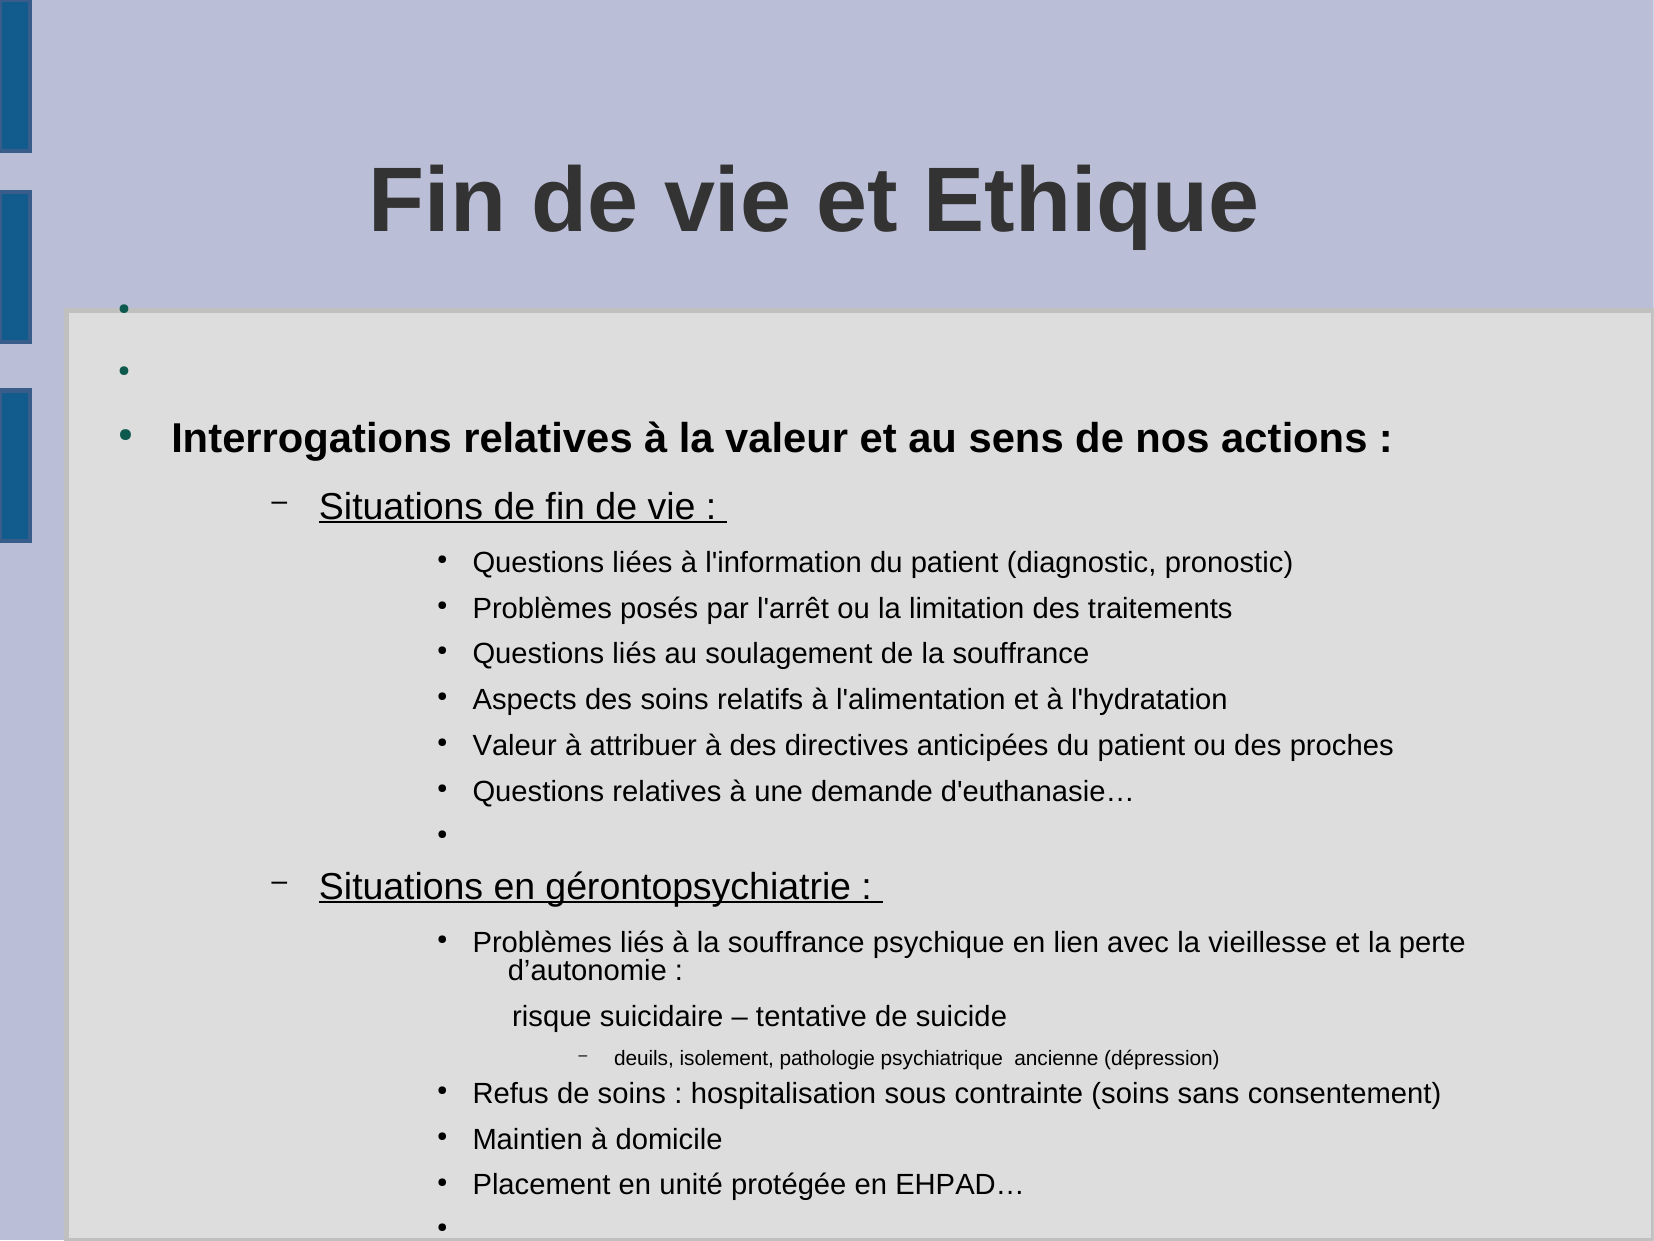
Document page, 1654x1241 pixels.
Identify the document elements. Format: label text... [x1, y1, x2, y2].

title Fin de vie et Ethique [121, 139, 1534, 251]
list Interrogations relatives à la valeur et au sens de nos actions : Situations de fin de vie : Questions liées à l'information du patient (diagnostic, pronostic) Problèmes posés par l'arrêt ou la limitation des traitements Questions liés au soulagement de la souffrance Aspects des soins relatifs à l'alimentation et à l'hydratation Valeur à attribuer à des directives anticipées du patient ou des proches Questions relatives à une demande d'euthanasie… Situations en gérontopsychiatrie : Problèmes liés à la souffrance psychique en lien avec la vieillesse et la perte d’autonomie : risque suicidaire – tentative de suicide deuils, isolement, pathologie psychiatrique ancienne (dépression) Refus de soins : hospitalisation sous contrainte (soins sans consentement) Maintien à domicile Placement en unité protégée en EHPAD… [82, 290, 1571, 1218]
